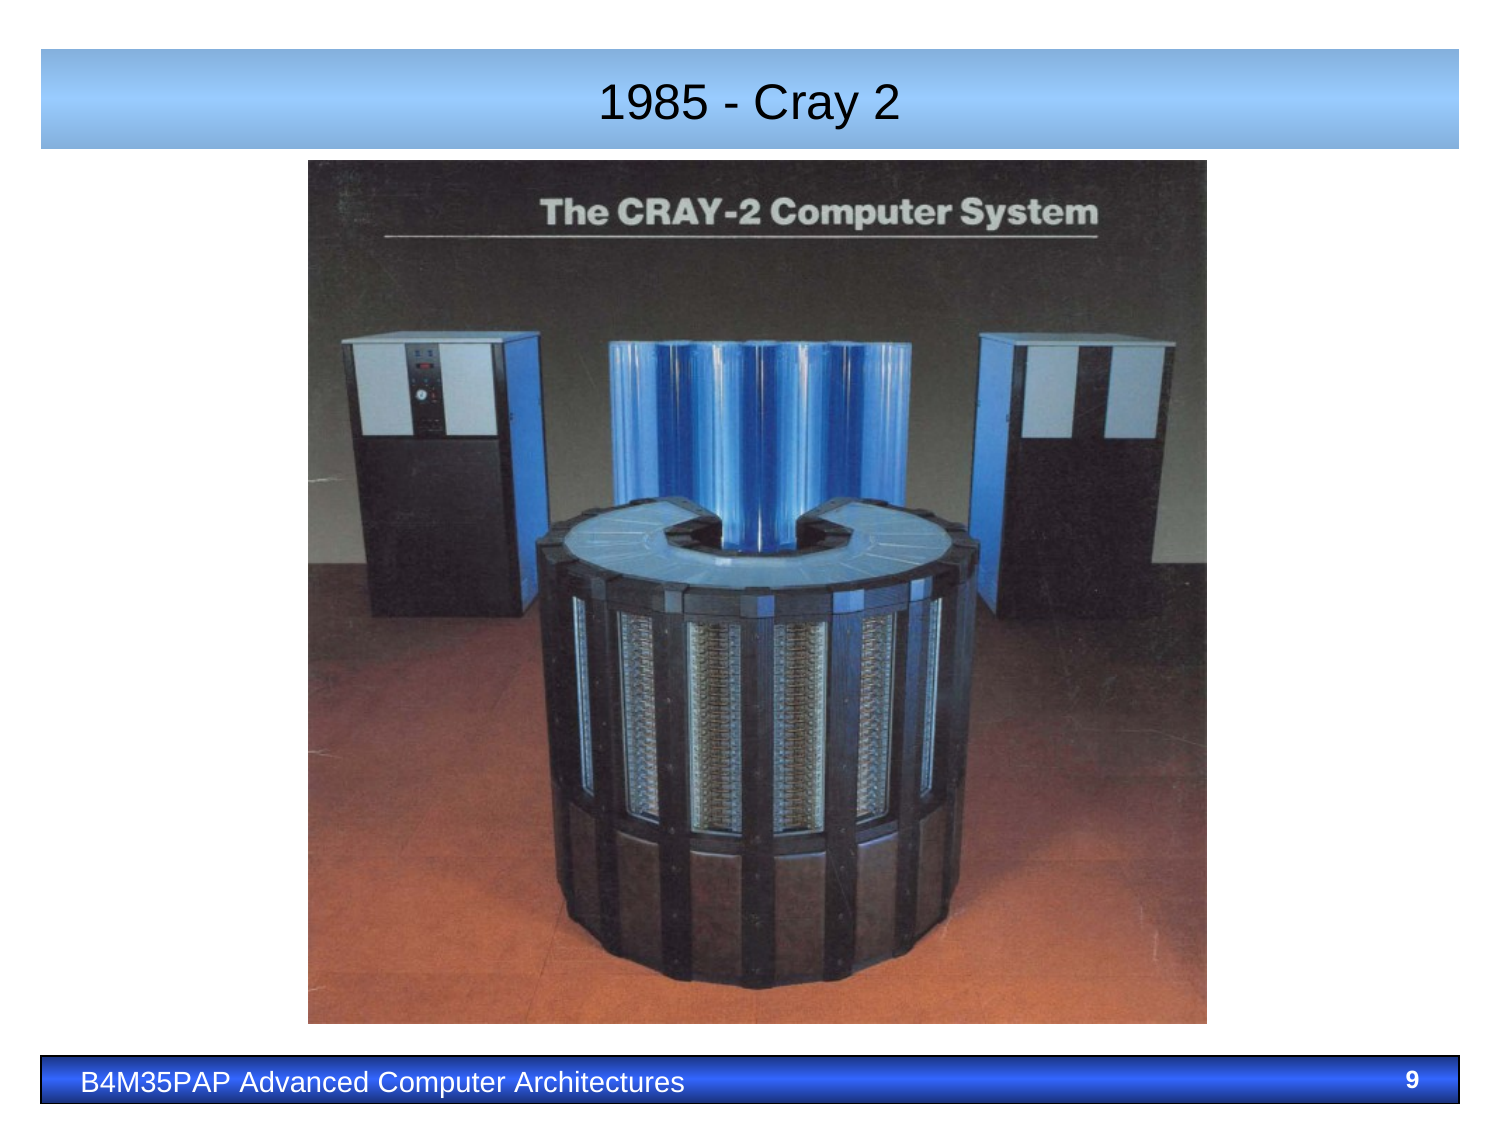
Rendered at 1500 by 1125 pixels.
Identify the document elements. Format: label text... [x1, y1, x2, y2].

title 1985 - Cray 2 [41, 49, 1459, 149]
picture [308, 160, 1207, 1024]
